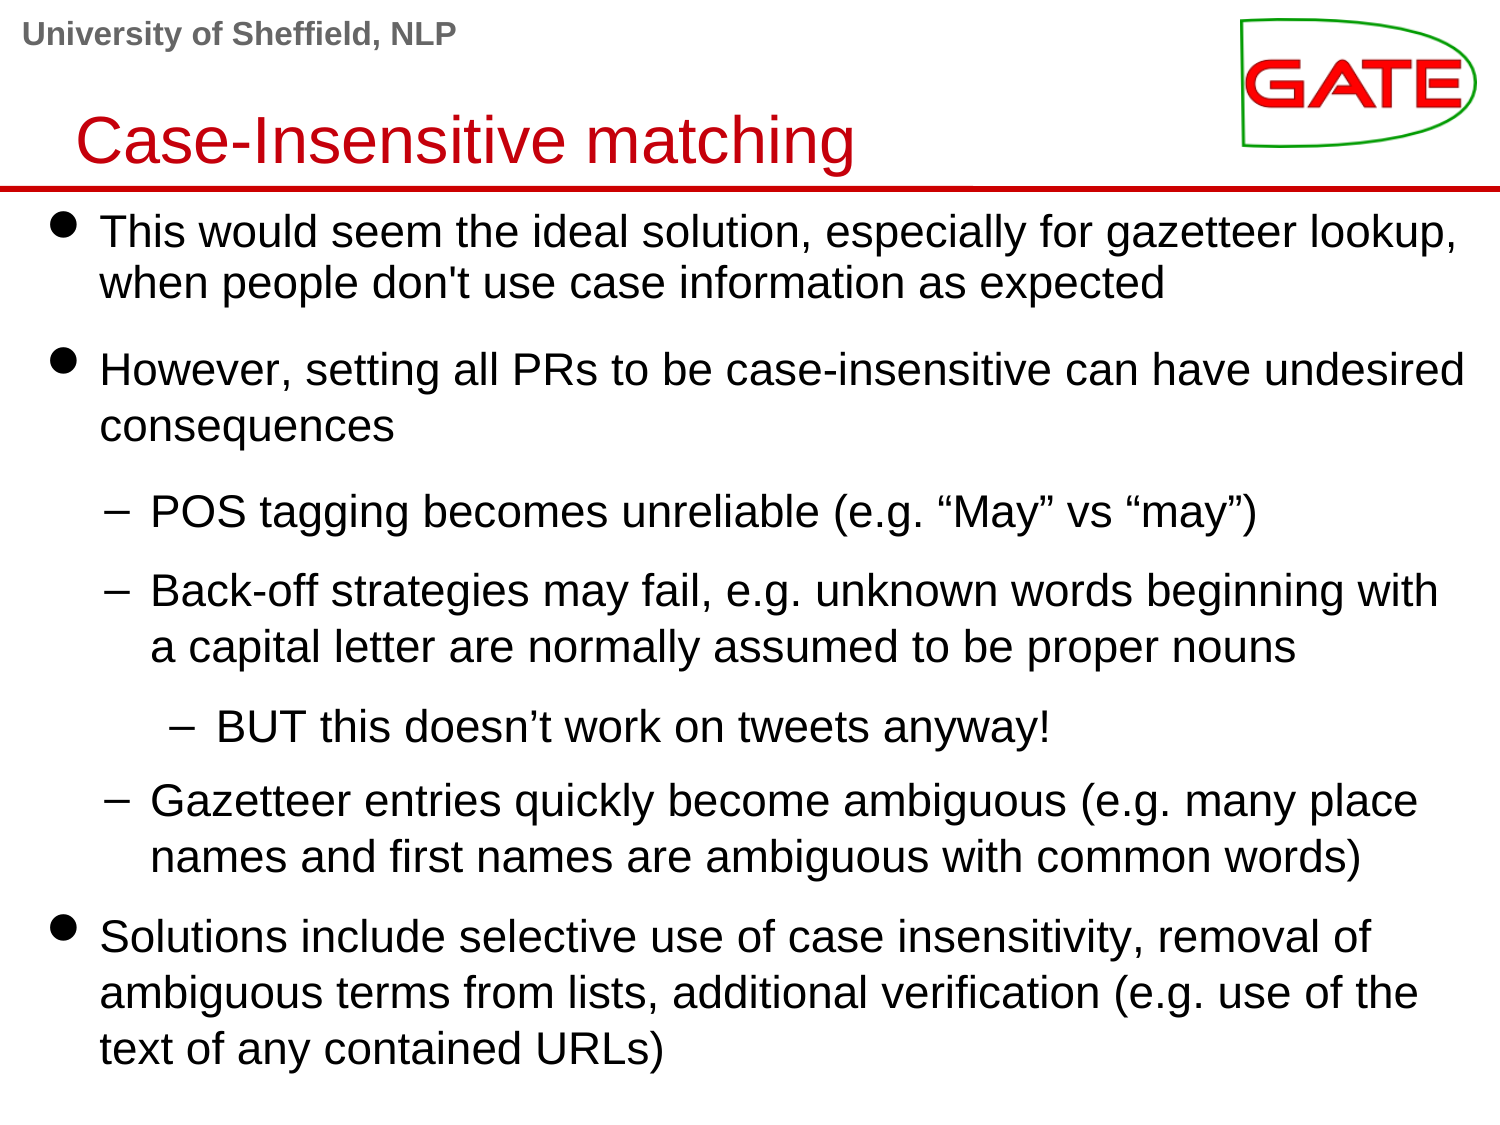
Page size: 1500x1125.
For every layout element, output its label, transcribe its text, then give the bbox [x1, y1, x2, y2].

text_box Case-Insensitive matching [75, 52, 1426, 206]
text_box This would seem the ideal solution, especially for gazetteer lookup, when people don't use case information as expected However, setting all PRs to be case-insensitive can have undesired consequences POS tagging becomes unreliable (e.g. “May” vs “may”) Back-off strategies may fail, e.g. unknown words beginning with a capital letter are normally assumed to be proper nouns BUT this doesn’t work on tweets anyway! Gazetteer entries quickly become ambiguous (e.g. many place names and first names are ambiguous with common words) Solutions include selective use of case insensitivity, removal of ambiguous terms from lists, additional verification (e.g. use of the text of any contained URLs) [29, 206, 1477, 1093]
picture [1240, 18, 1477, 148]
